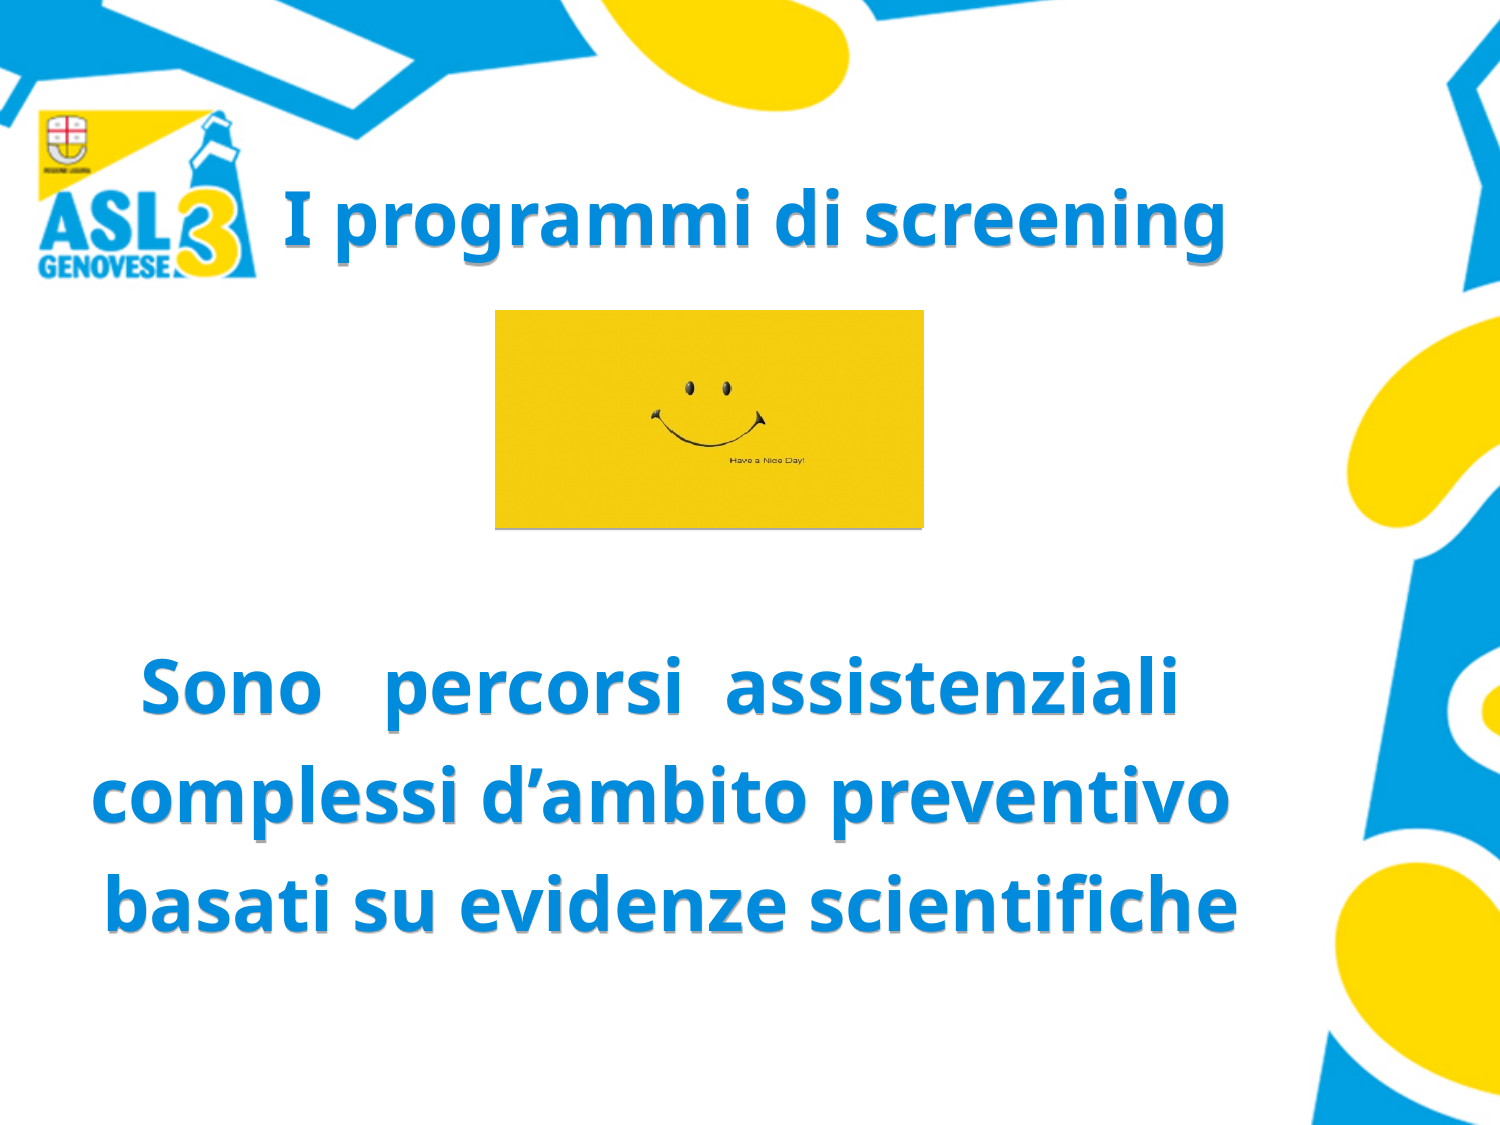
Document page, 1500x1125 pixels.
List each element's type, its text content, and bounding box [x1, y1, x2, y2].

list Sono percorsi assistenziali complessi d’ambito preventivo basati su evidenze scientifiche [75, 310, 1331, 1005]
picture [495, 310, 924, 528]
title I programmi di screening [268, 157, 1331, 274]
